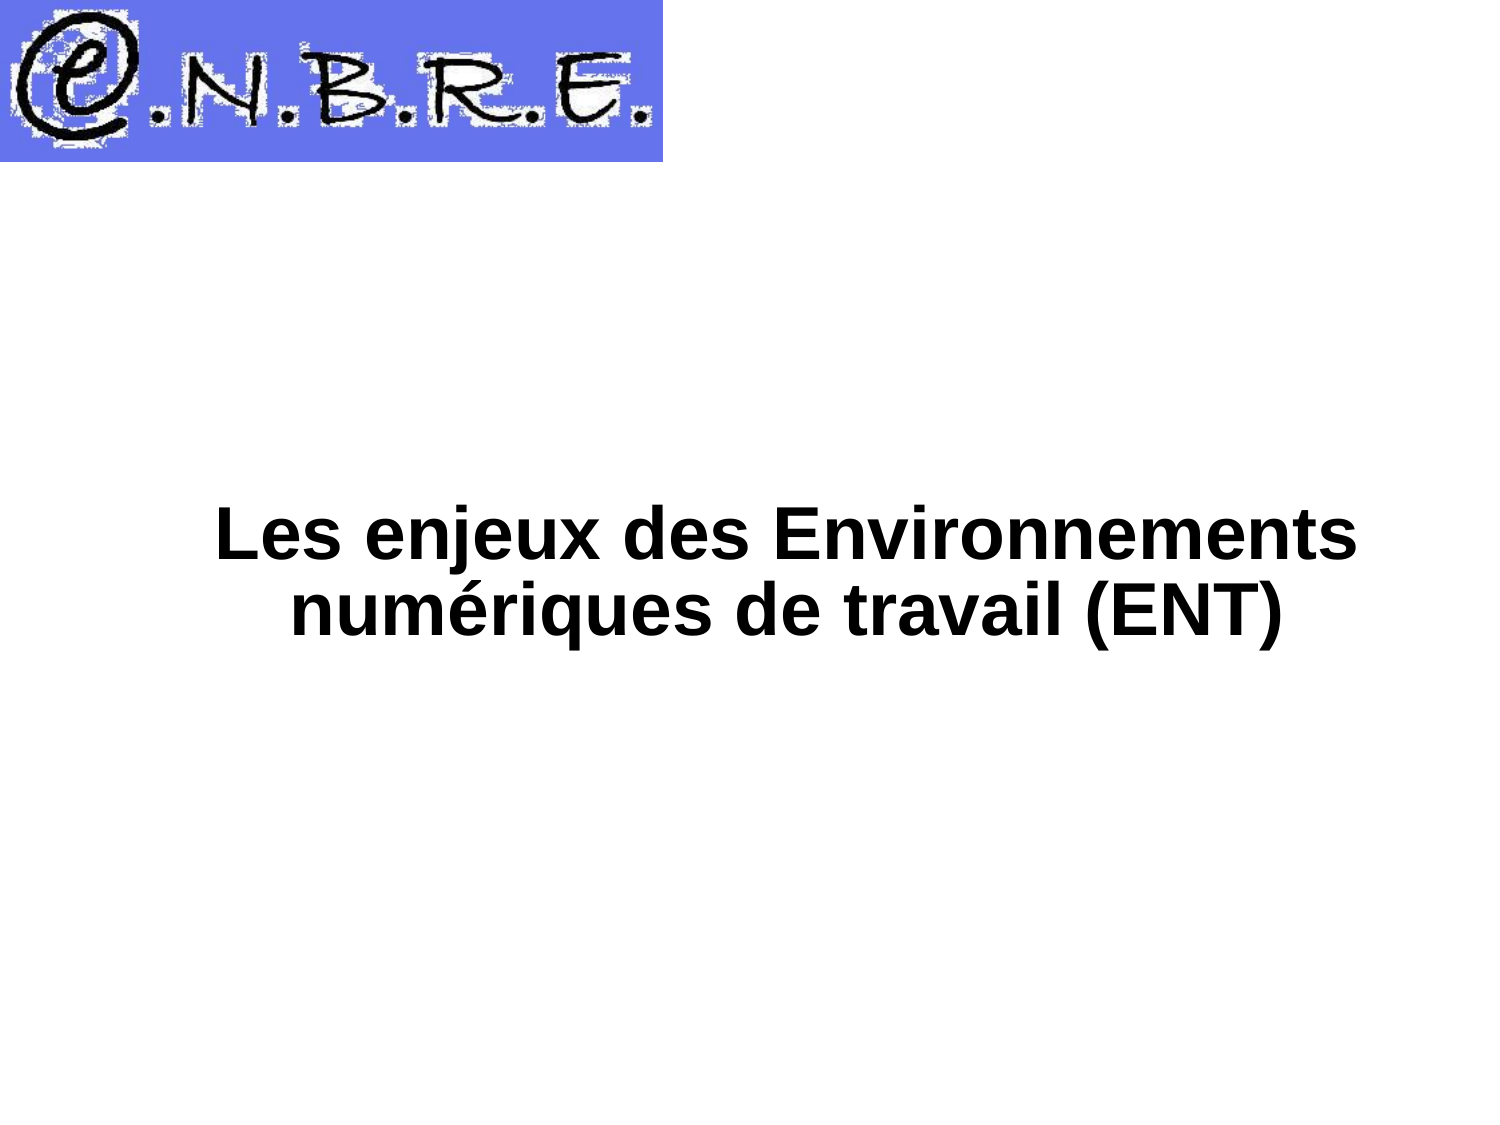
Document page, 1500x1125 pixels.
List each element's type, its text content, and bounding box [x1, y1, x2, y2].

subtitle Les enjeux des Environnements numériques de travail (ENT) [0, 491, 1500, 811]
picture [0, 0, 663, 162]
